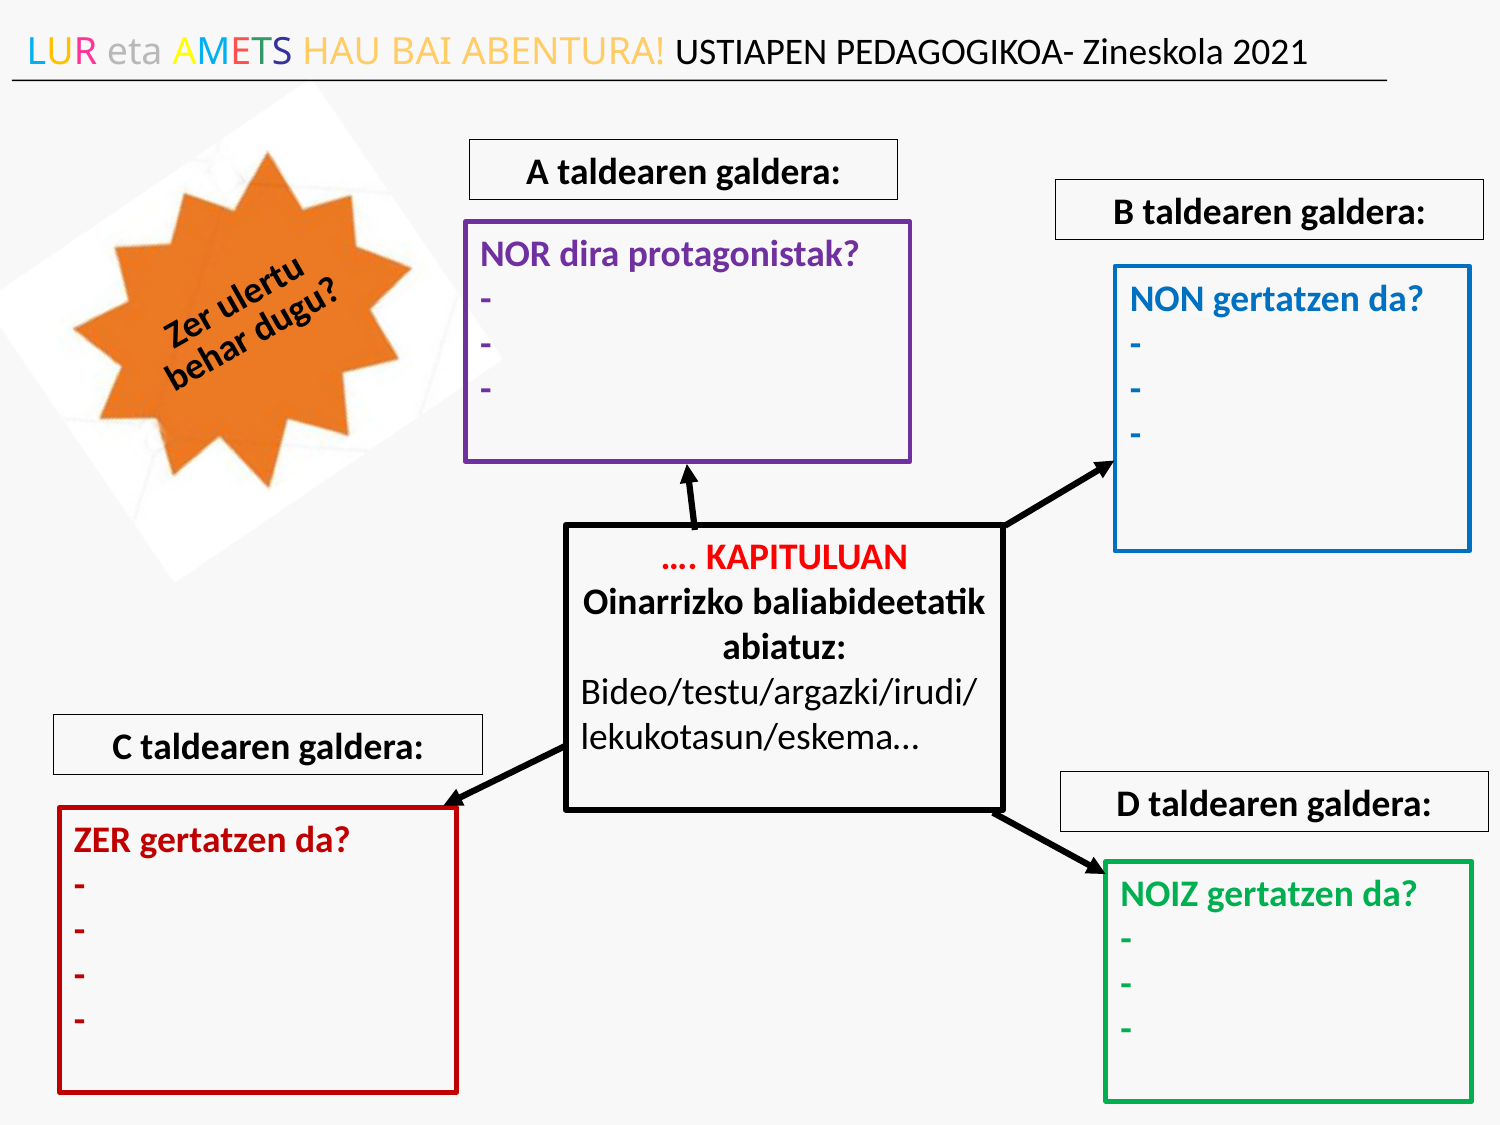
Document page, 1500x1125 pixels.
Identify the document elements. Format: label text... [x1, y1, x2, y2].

picture [0, 82, 465, 583]
text_box NOR dira protagonistak? - - - [465, 221, 910, 462]
text_box B taldearen galdera: [1055, 179, 1484, 240]
text_box D taldearen galdera: [1060, 771, 1489, 832]
text_box A taldearen galdera: [469, 139, 898, 200]
text_box NON gertatzen da? - - - [1115, 266, 1470, 551]
text_box LUR eta AMETS HAU BAI ABENTURA! USTIAPEN PEDAGOGIKOA- Zineskola 2021 [11, 19, 1424, 80]
text_box NOIZ gertatzen da? - - - [1105, 861, 1472, 1102]
text_box Zer ulertu behar dugu? [100, 211, 408, 461]
text_box …. KAPITULUAN Oinarrizko baliabideetatik abiatuz: Bideo/testu/argazki/irudi/ lekukotasun/eskema… [565, 524, 1003, 810]
text_box C taldearen galdera: [53, 714, 483, 775]
text_box ZER gertatzen da? - - - - [59, 807, 457, 1093]
